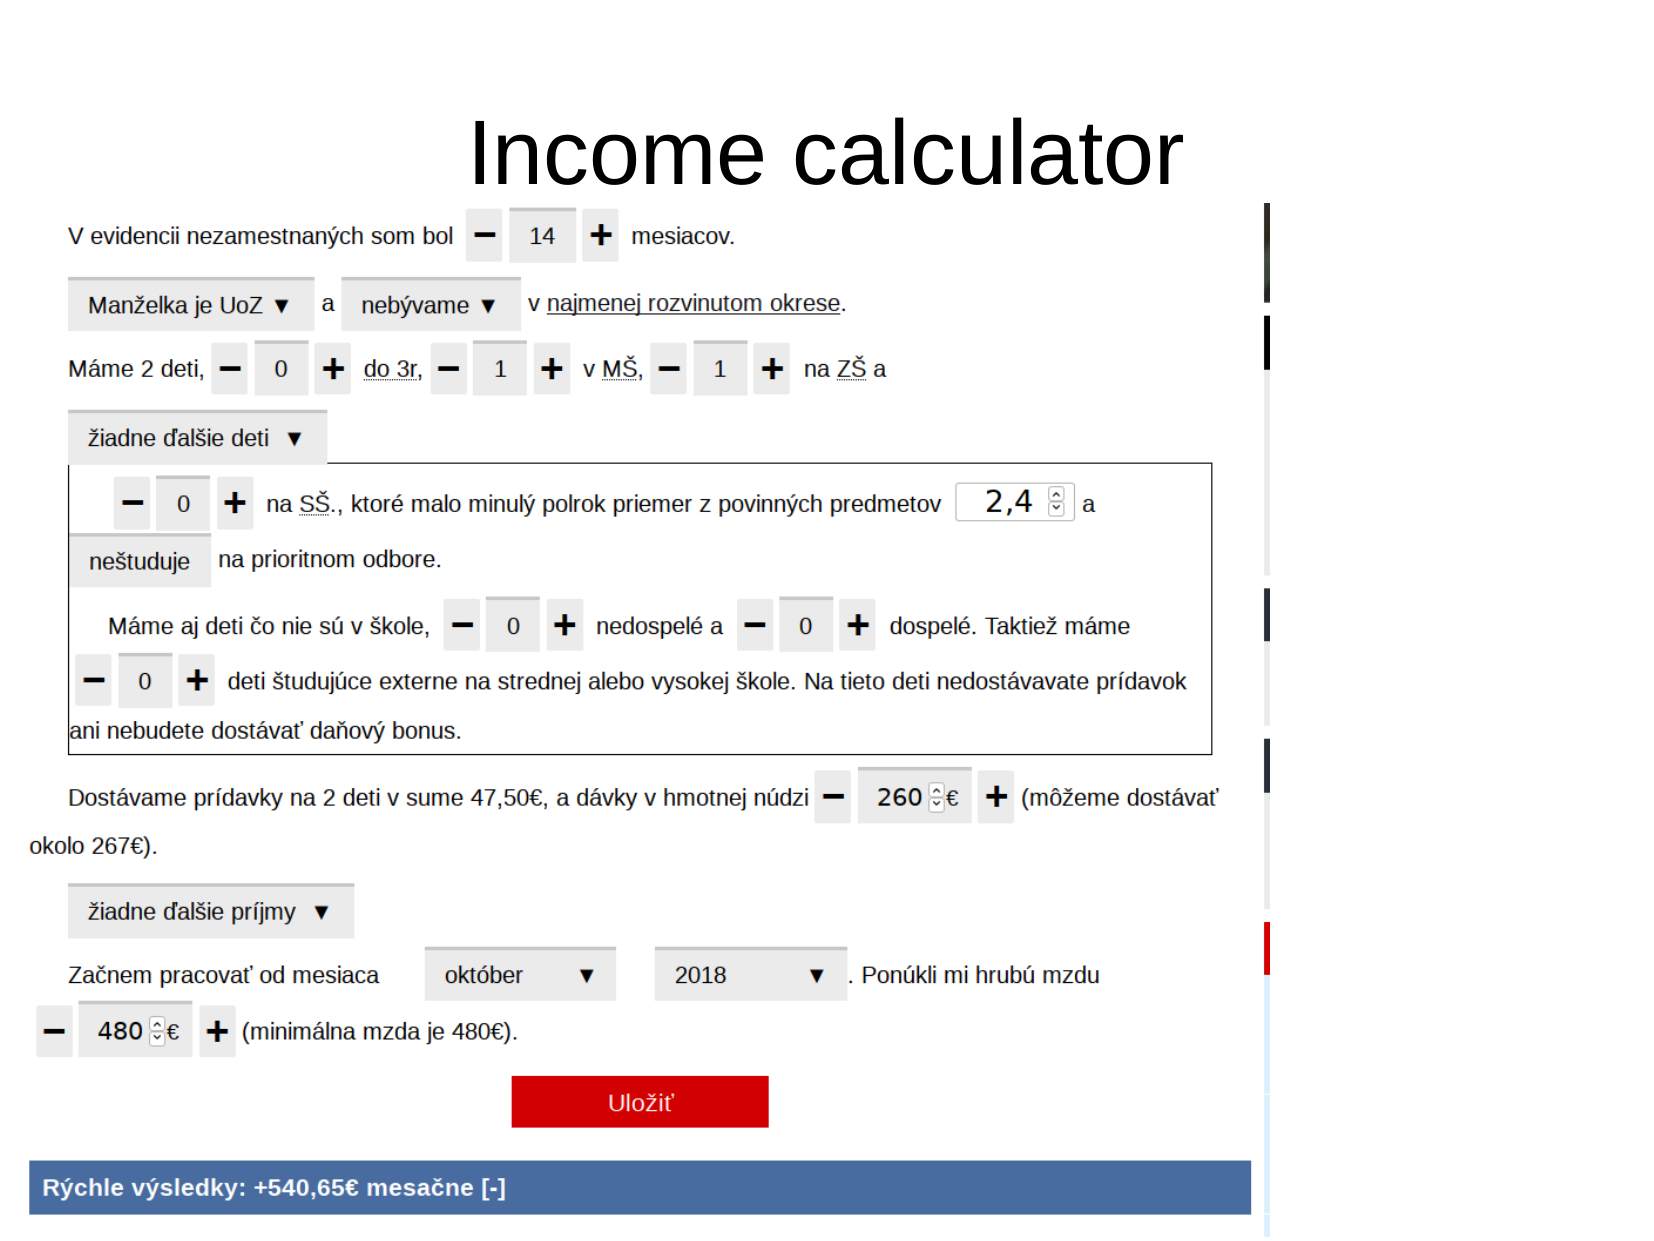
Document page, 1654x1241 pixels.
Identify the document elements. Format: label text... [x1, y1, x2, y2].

picture [0, 203, 1270, 1237]
title Income calculator [82, 49, 1571, 257]
